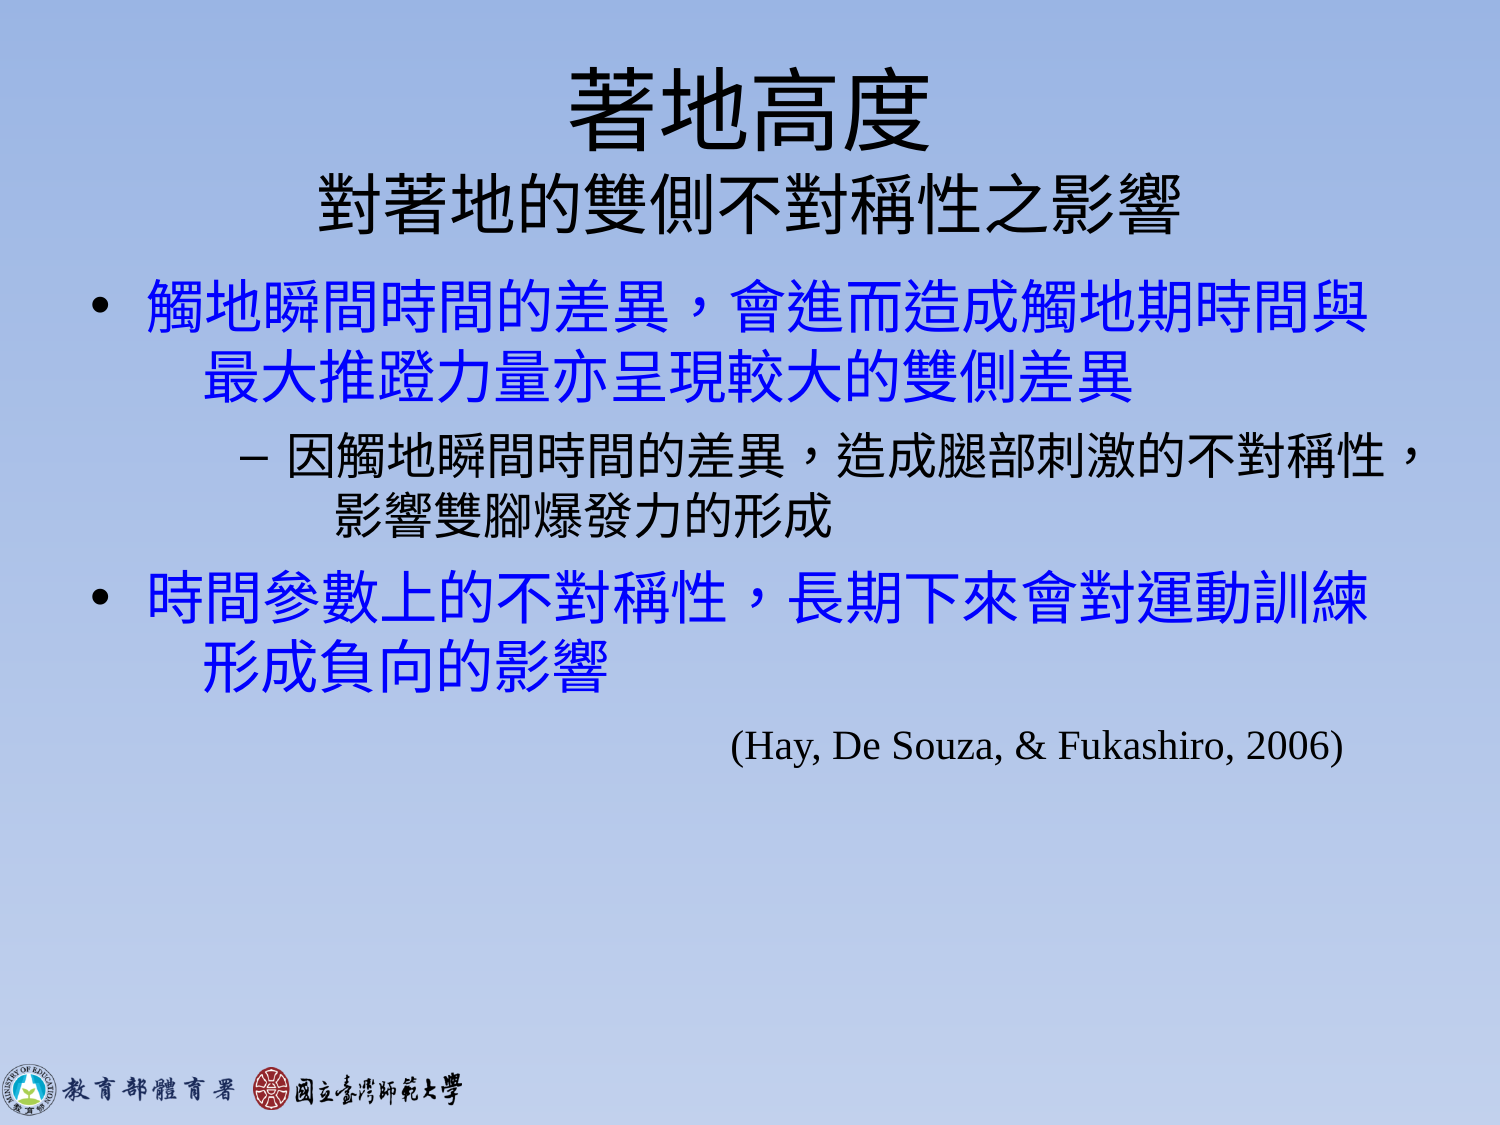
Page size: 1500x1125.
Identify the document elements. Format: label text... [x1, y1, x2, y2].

list 觸地瞬間時間的差異，會進而造成觸地期時間與最大推蹬力量亦呈現較大的雙側差異 因觸地瞬間時間的差異，造成腿部刺激的不對稱性，影響雙腳爆發力的形成 時間參數上的不對稱性，長期下來會對運動訓練形成負向的影響 (Hay, De Souza, & Fukashiro, 2006) [75, 262, 1426, 1005]
title 著地高度 對著地的雙側不對稱性之影響 [75, 45, 1426, 233]
